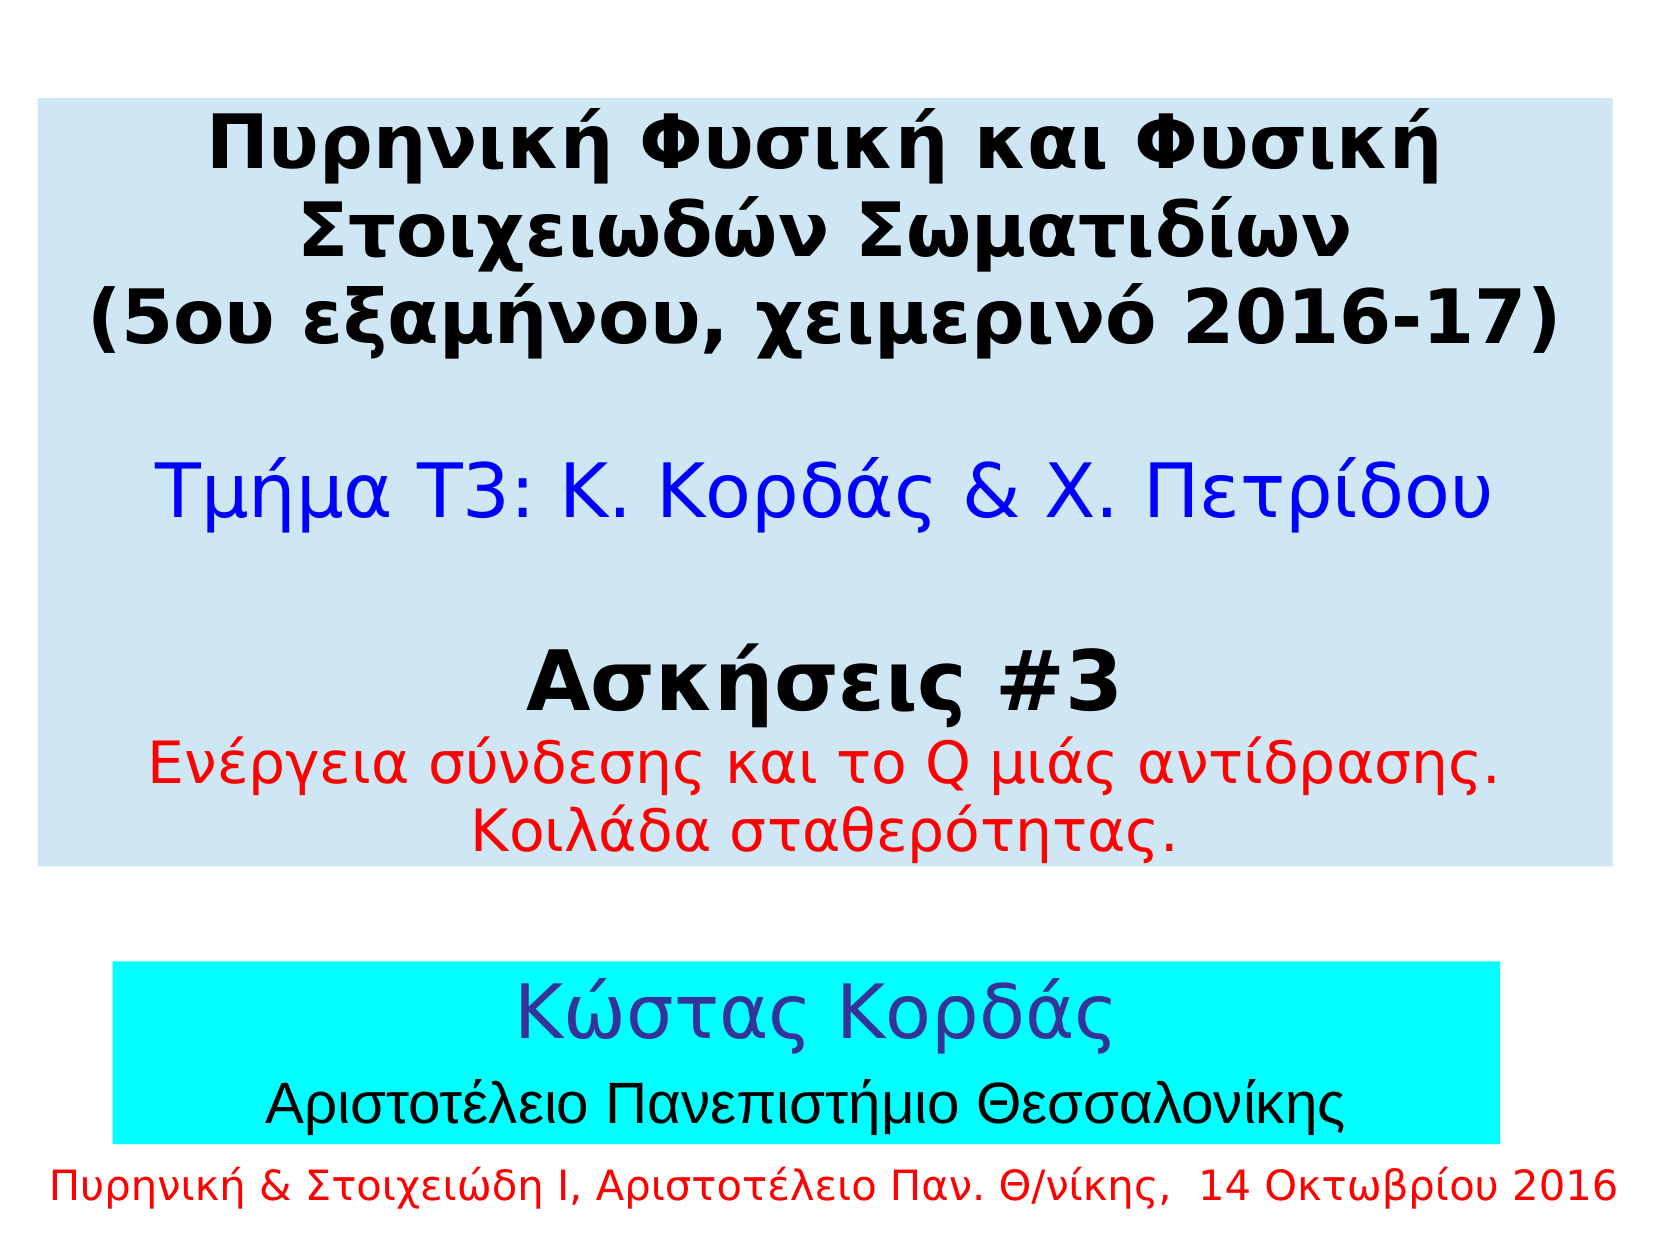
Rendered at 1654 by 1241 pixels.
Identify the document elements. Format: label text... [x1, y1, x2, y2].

title Πυρηνική Φυσική και Φυσική Στοιχειωδών Σωματιδίων (5ου εξαμήνου, χειμερινό 2016-17) Τμήμα T3: Κ. Κορδάς & X. Πετρίδου Ασκήσεις #3 Ενέργεια σύνδεσης και το Q μιάς αντίδρασης. Κοιλάδα σταθερότητας. [37, 98, 1613, 867]
text_box Πυρηνική & Στοιχειώδη Ι, Αριστοτέλειο Παν. Θ/νίκης, 14 Οκτωβρίου 2016 [33, 1154, 1635, 1219]
text_box Κώστας Κορδάς Αριστοτέλειο Πανεπιστήμιο Θεσσαλονίκης [112, 961, 1501, 1145]
